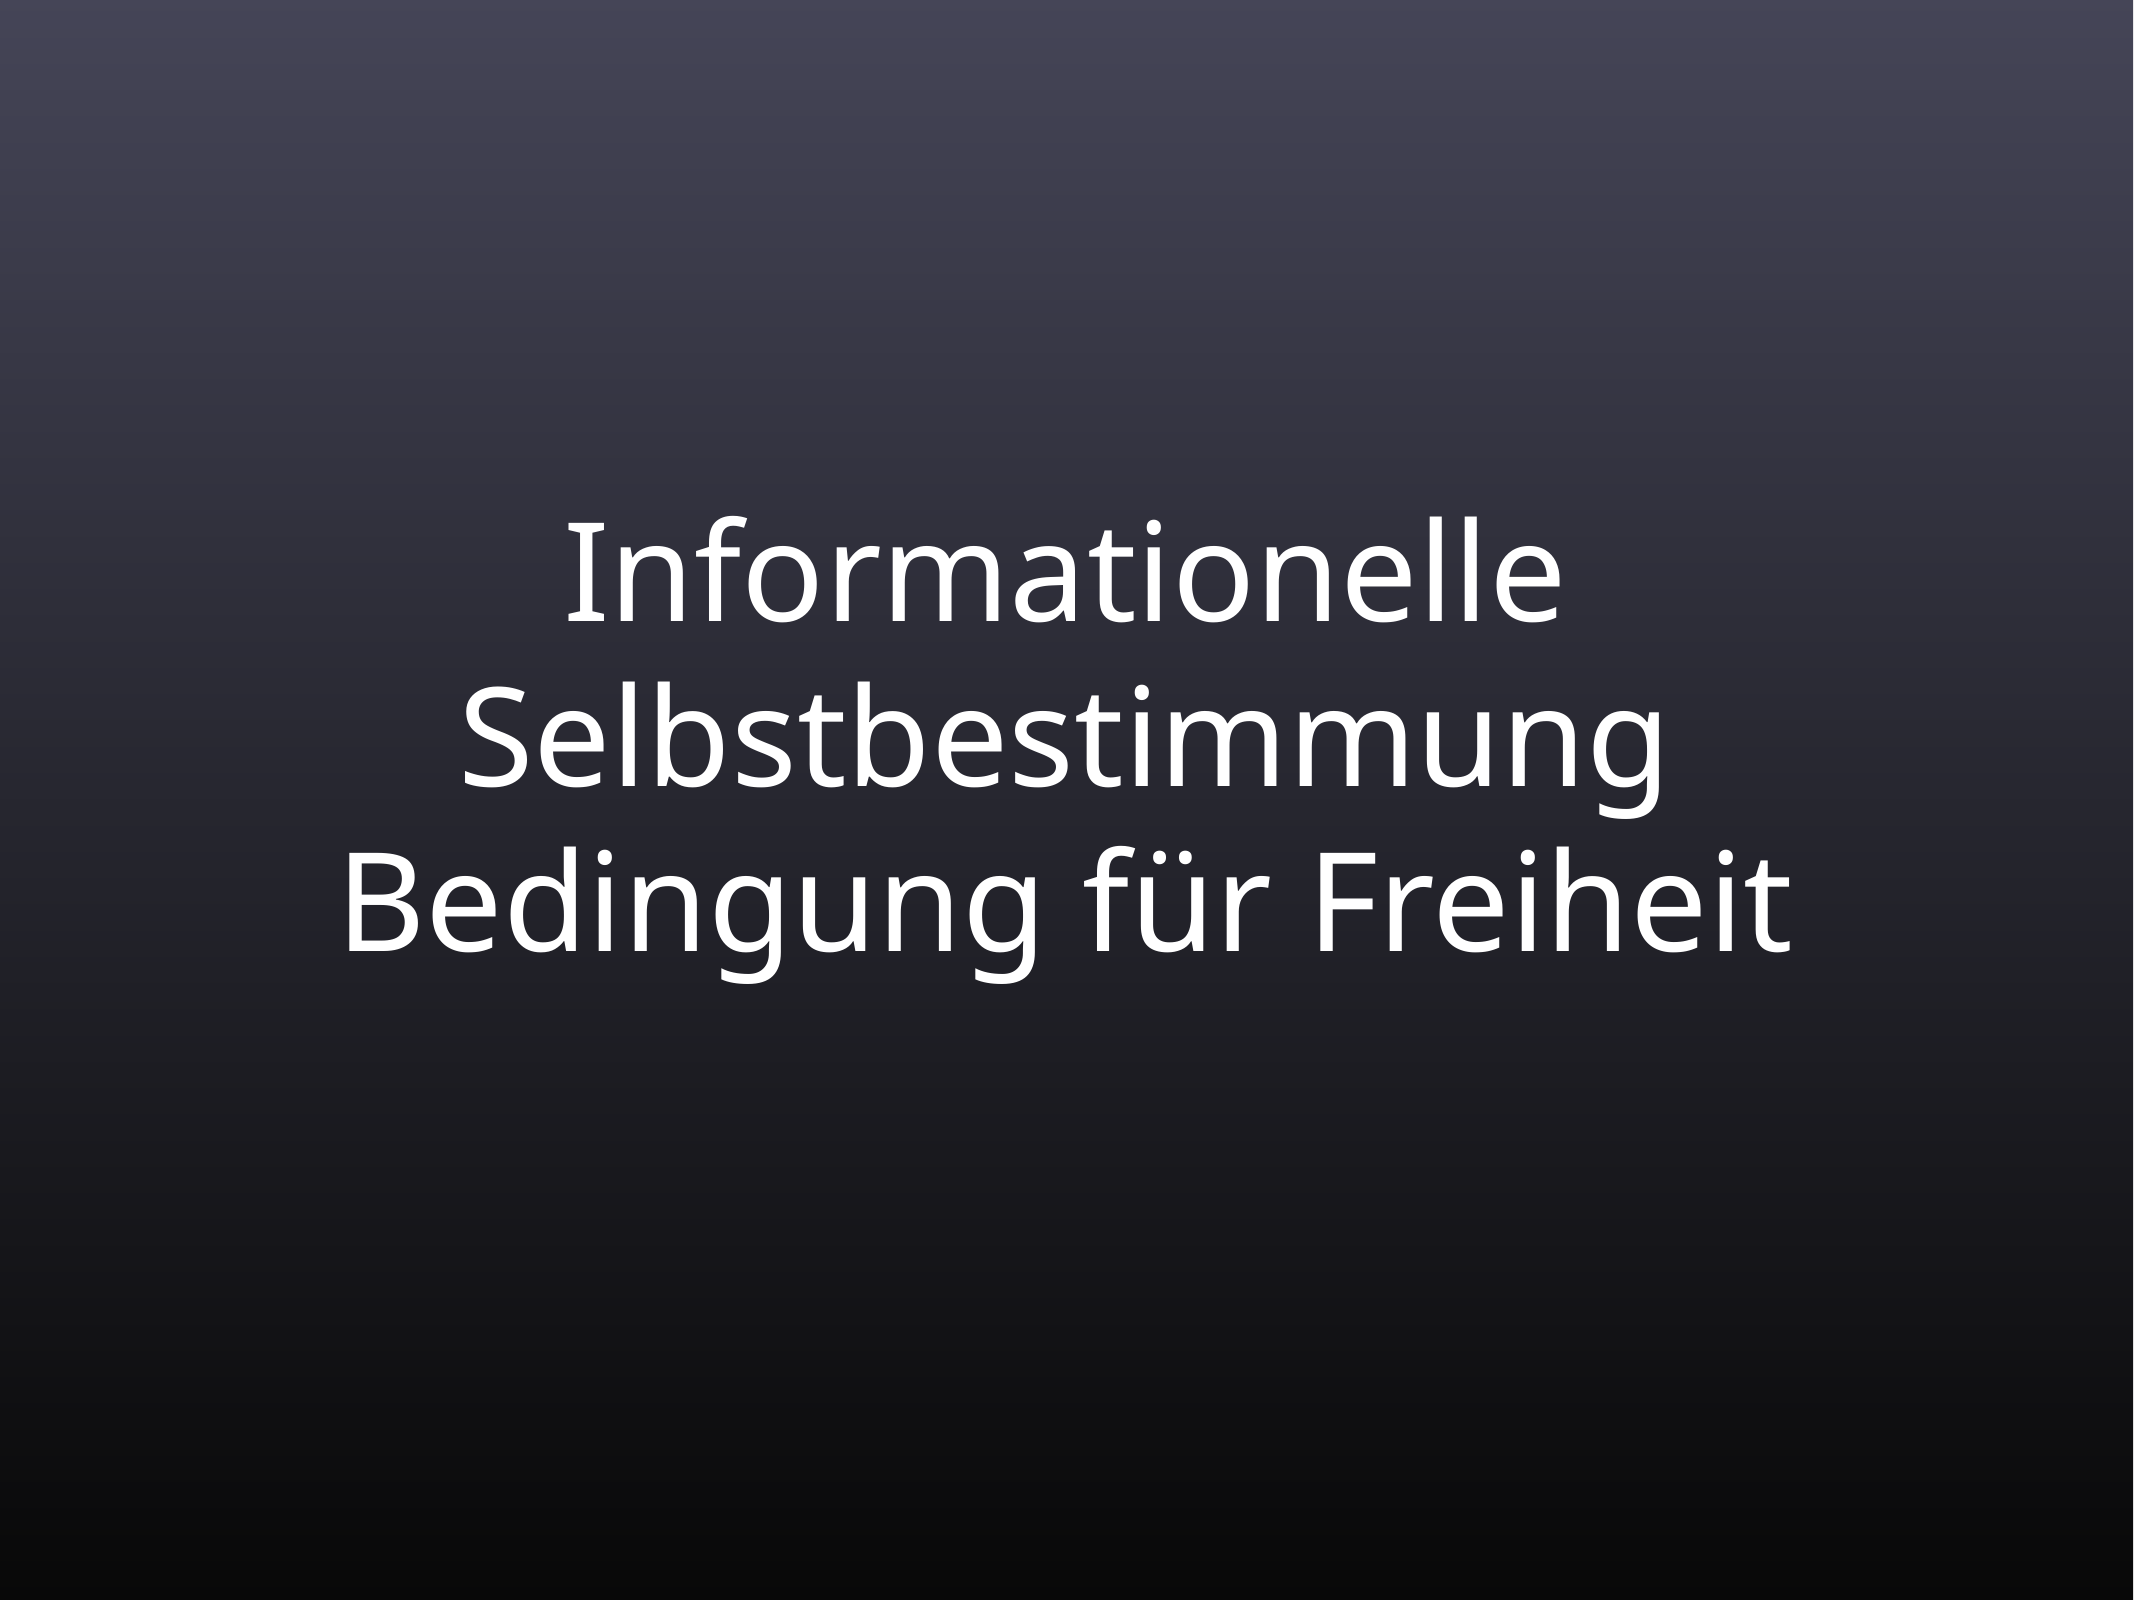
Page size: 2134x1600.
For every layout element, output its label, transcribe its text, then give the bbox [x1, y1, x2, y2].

title Informationelle Selbstbestimmung Bedingung für Freiheit [206, 281, 1924, 1182]
